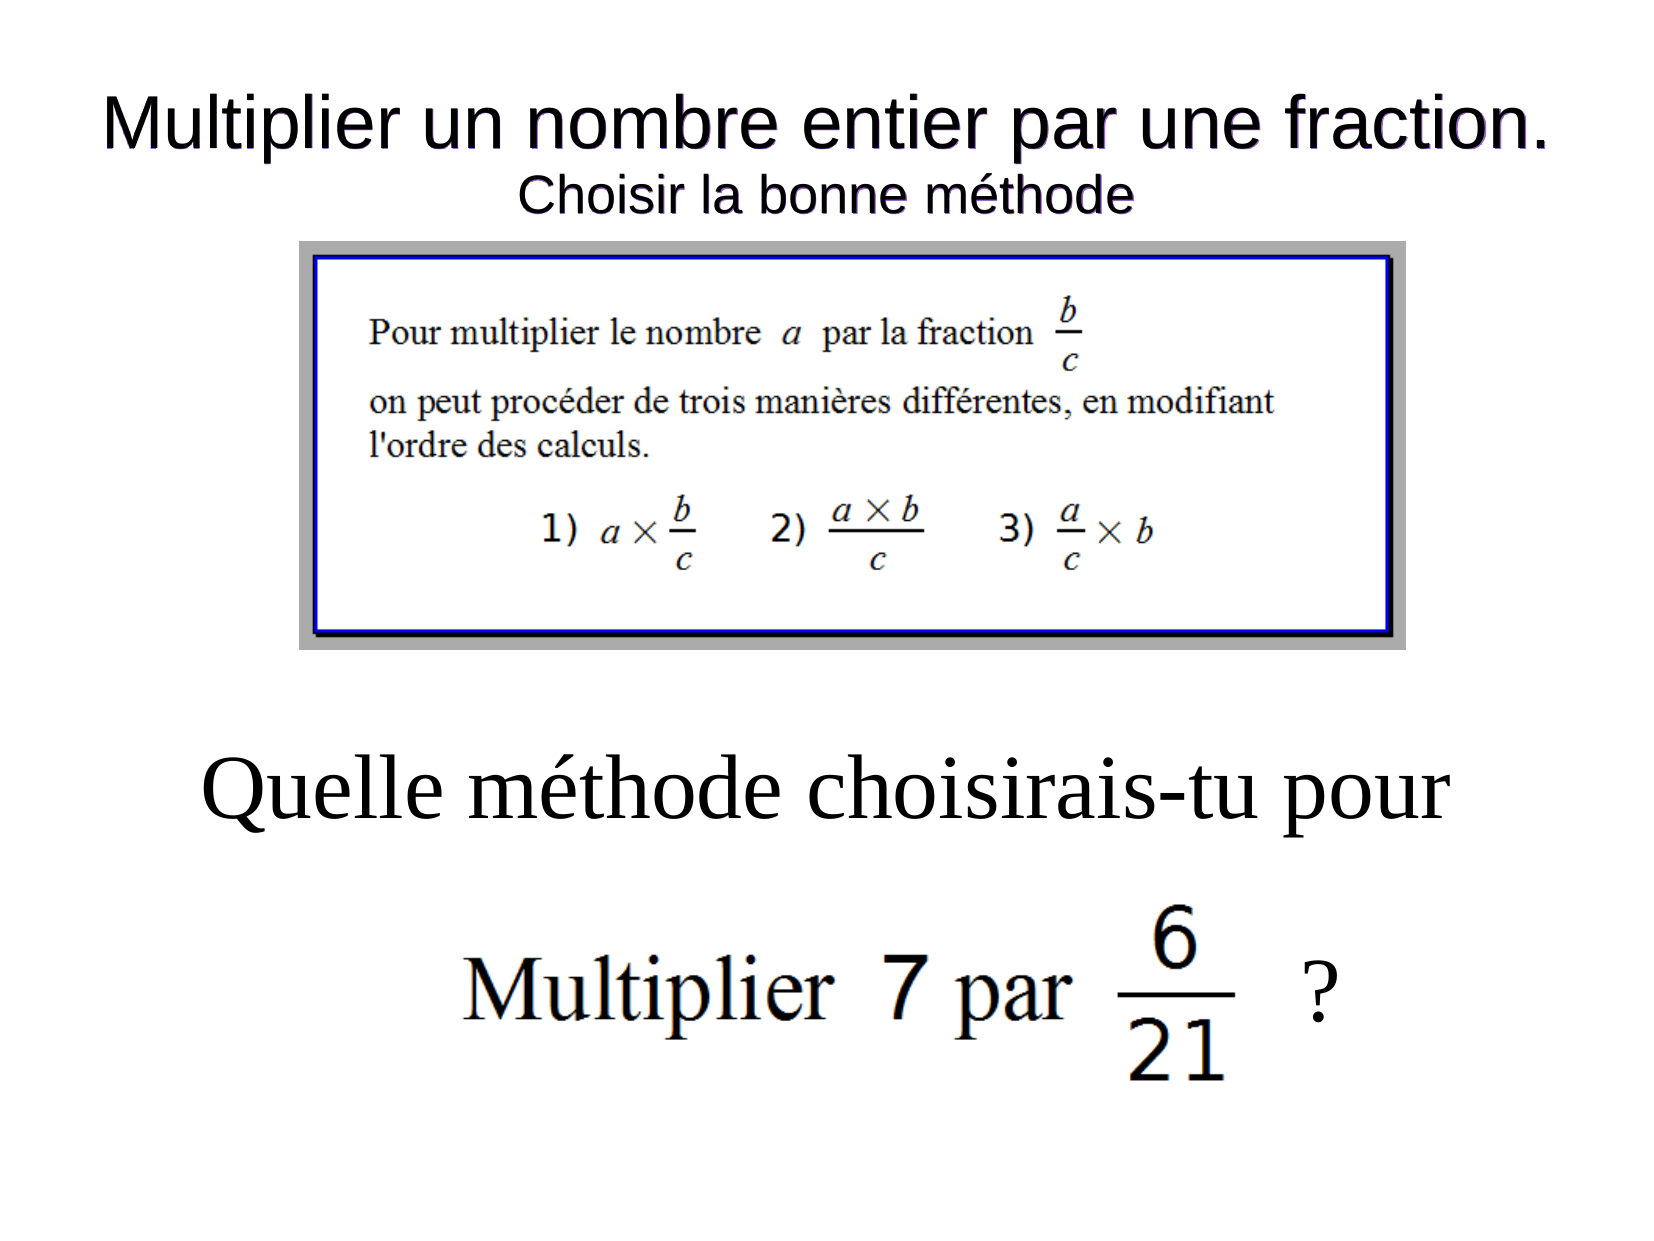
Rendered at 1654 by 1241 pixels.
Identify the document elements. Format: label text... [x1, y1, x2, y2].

subtitle Quelle méthode choisirais-tu pour ? [82, 181, 1571, 1218]
picture [442, 897, 1276, 1098]
picture [299, 241, 1406, 650]
title Multiplier un nombre entier par une fraction. Choisir la bonne méthode [82, 49, 1571, 181]
